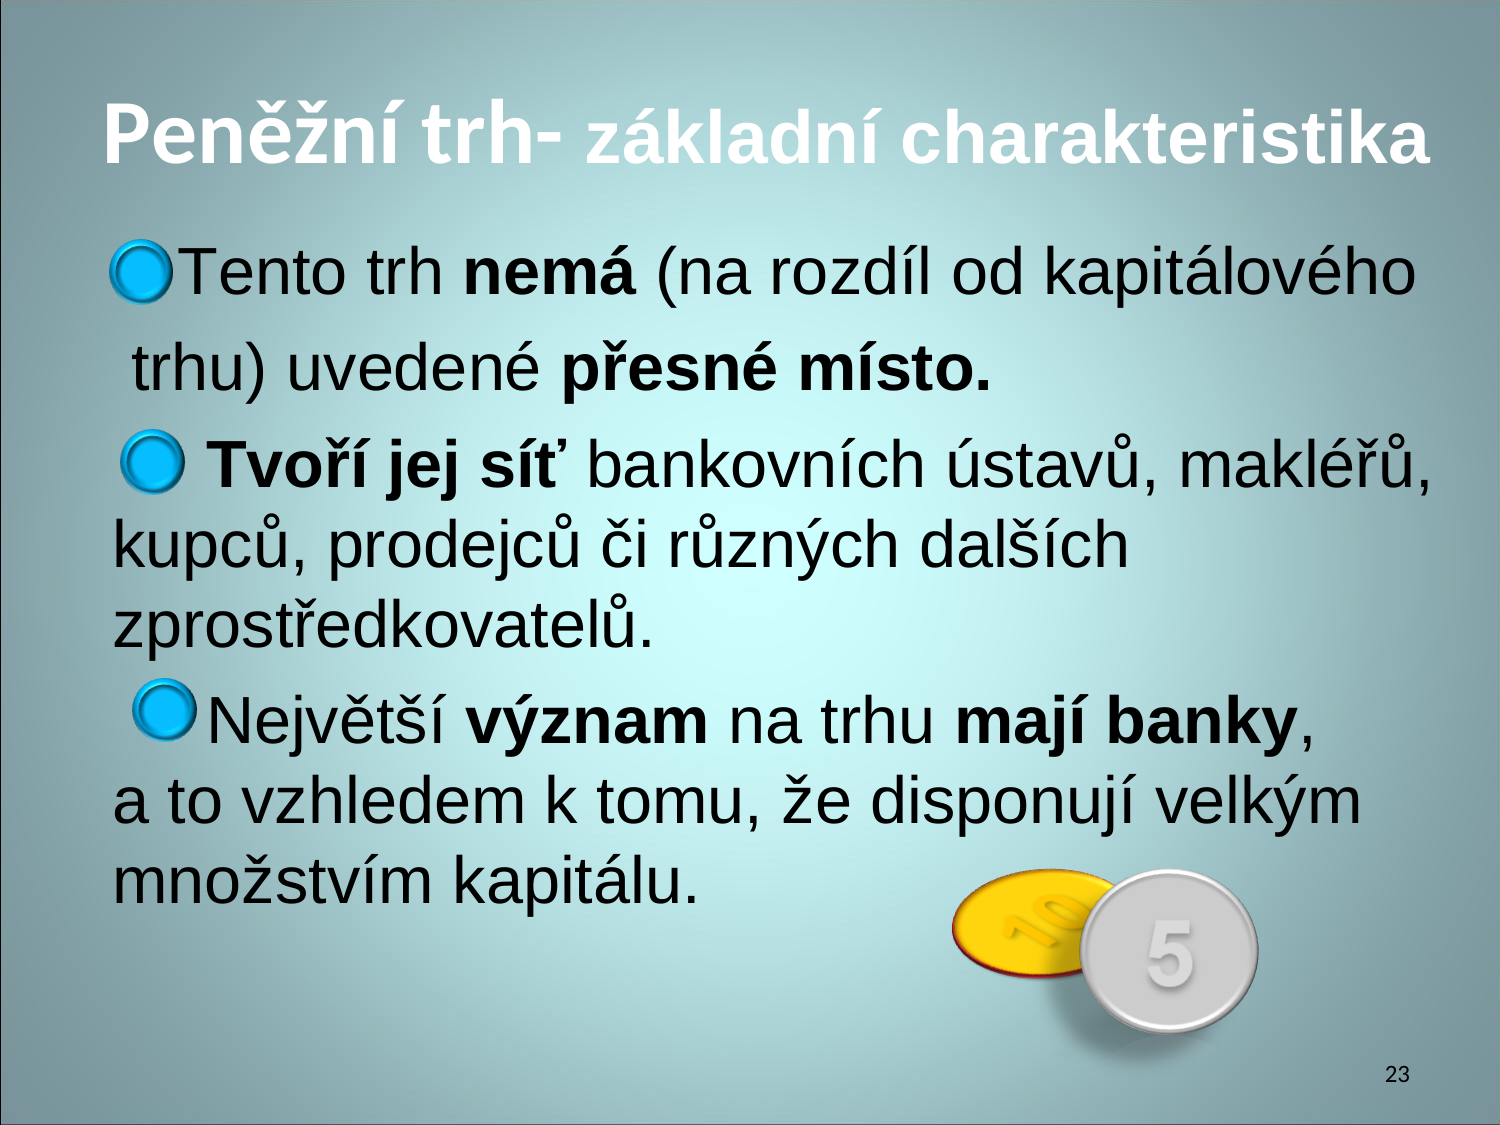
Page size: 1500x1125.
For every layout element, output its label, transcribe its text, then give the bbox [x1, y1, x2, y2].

picture [0, 0, 1500, 1125]
text_box <číslo> [1264, 1042, 1426, 1103]
title Peněžní trh- základní charakteristika [74, 45, 1459, 209]
list Tento trh nemá (na rozdíl od kapitálového trhu) uvedené přesné místo. Tvoří jej síť bankovních ústavů, makléřů, kupců, prodejců či různých dalších zprostředkovatelů. Největší význam na trhu mají banky, a to vzhledem k tomu, že disponují velkým množstvím kapitálu. [41, 220, 1459, 1022]
